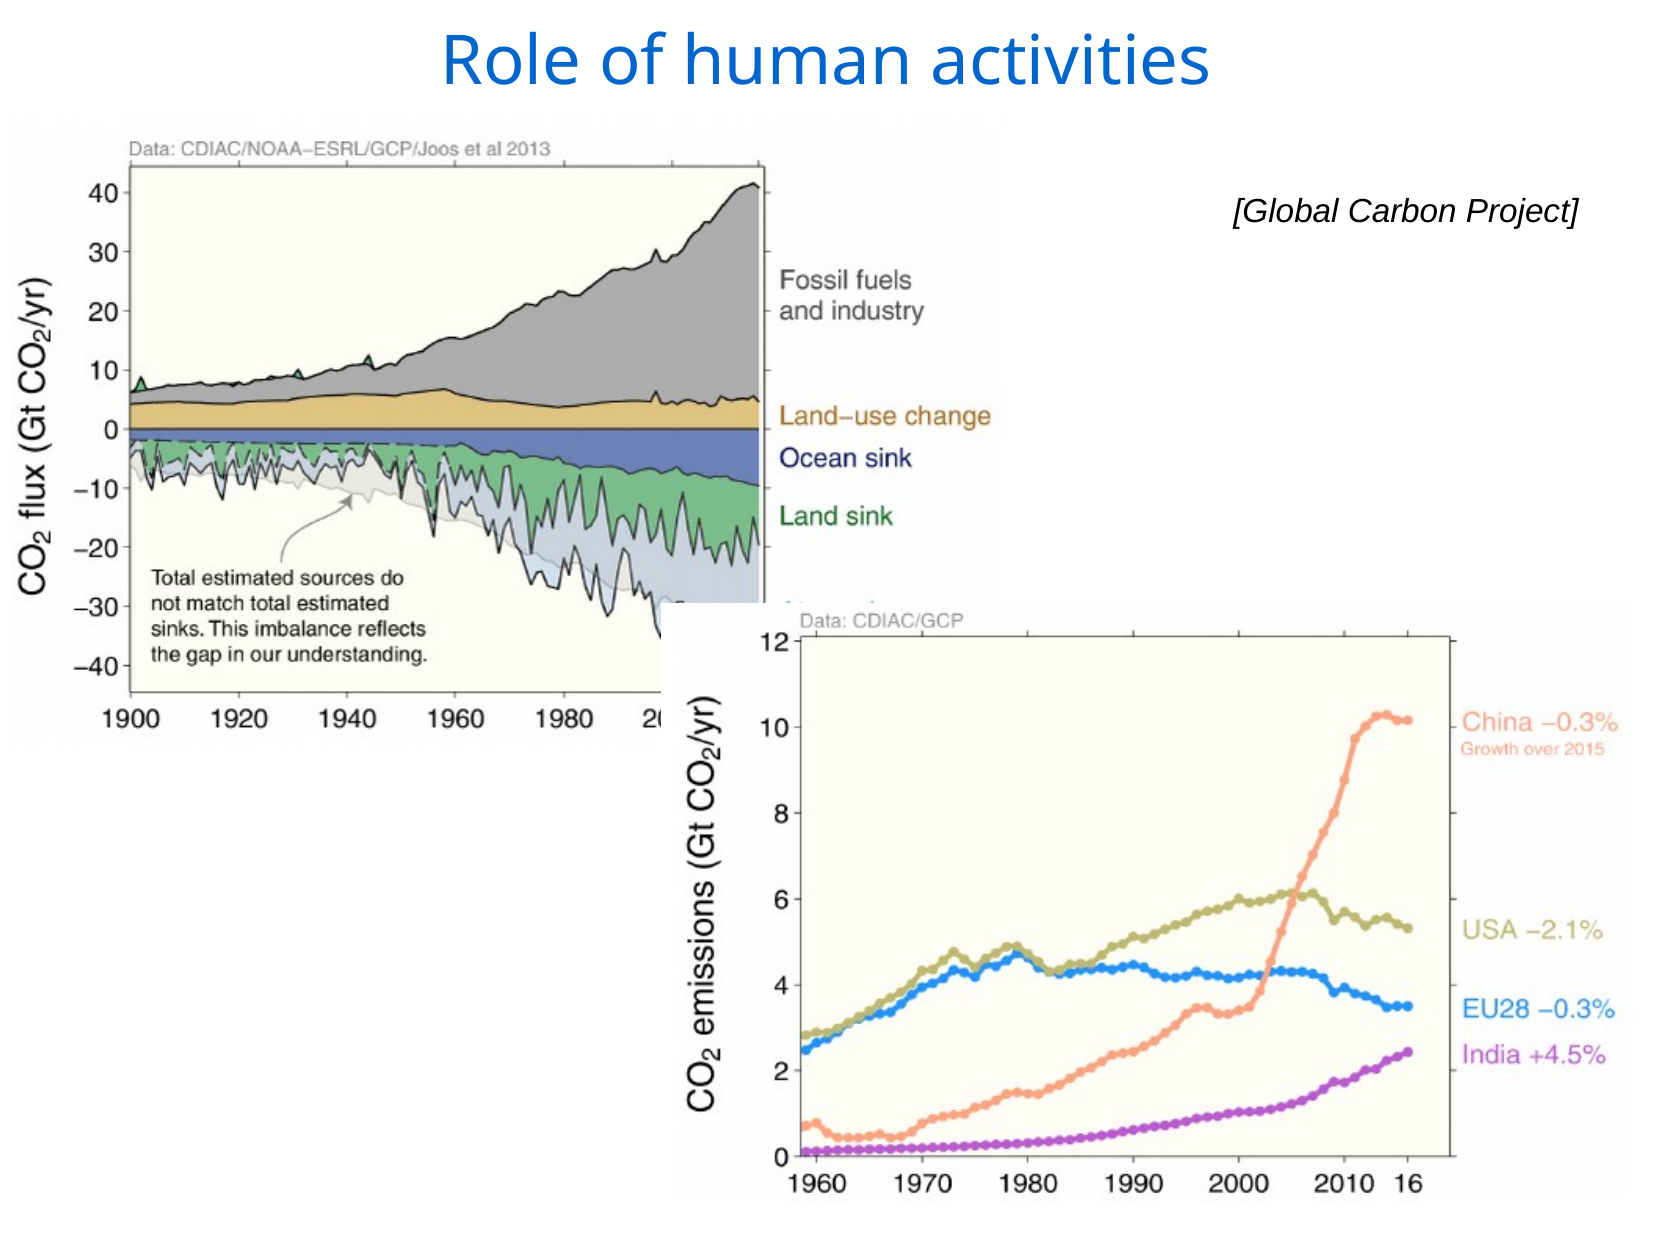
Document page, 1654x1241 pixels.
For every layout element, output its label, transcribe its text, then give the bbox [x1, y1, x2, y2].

text_box [Global Carbon Project] [1218, 184, 1624, 238]
picture [10, 115, 1634, 1204]
title Role of human activities [82, 14, 1571, 112]
